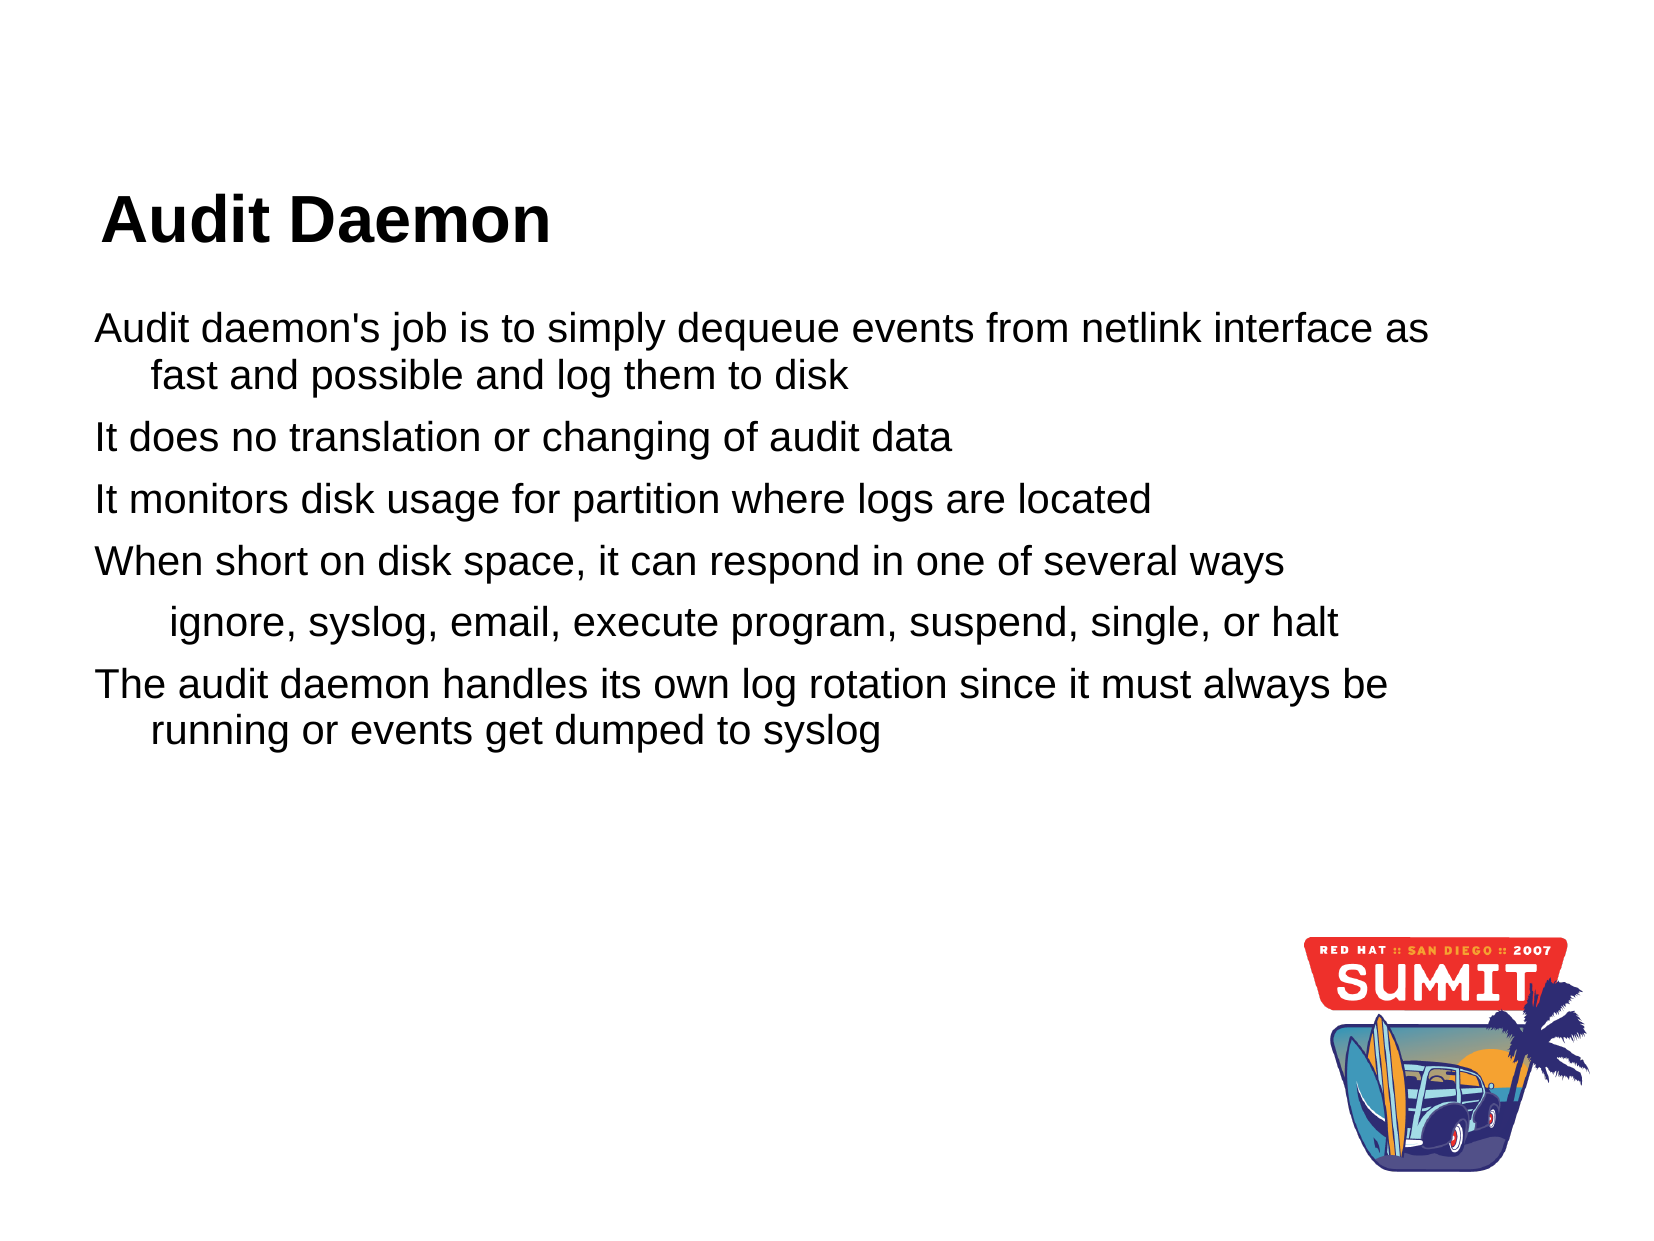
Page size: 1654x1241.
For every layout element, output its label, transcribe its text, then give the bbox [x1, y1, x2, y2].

picture [1500, 937, 1590, 1172]
title Audit Daemon [100, 164, 1506, 275]
list Audit daemon's job is to simply dequeue events from netlink interface as fast and possible and log them to disk It does no translation or changing of audit data It monitors disk usage for partition where logs are located When short on disk space, it can respond in one of several ways ignore, syslog, email, execute program, suspend, single, or halt The audit daemon handles its own log rotation since it must always be running or events get dumped to syslog [94, 304, 1500, 1174]
